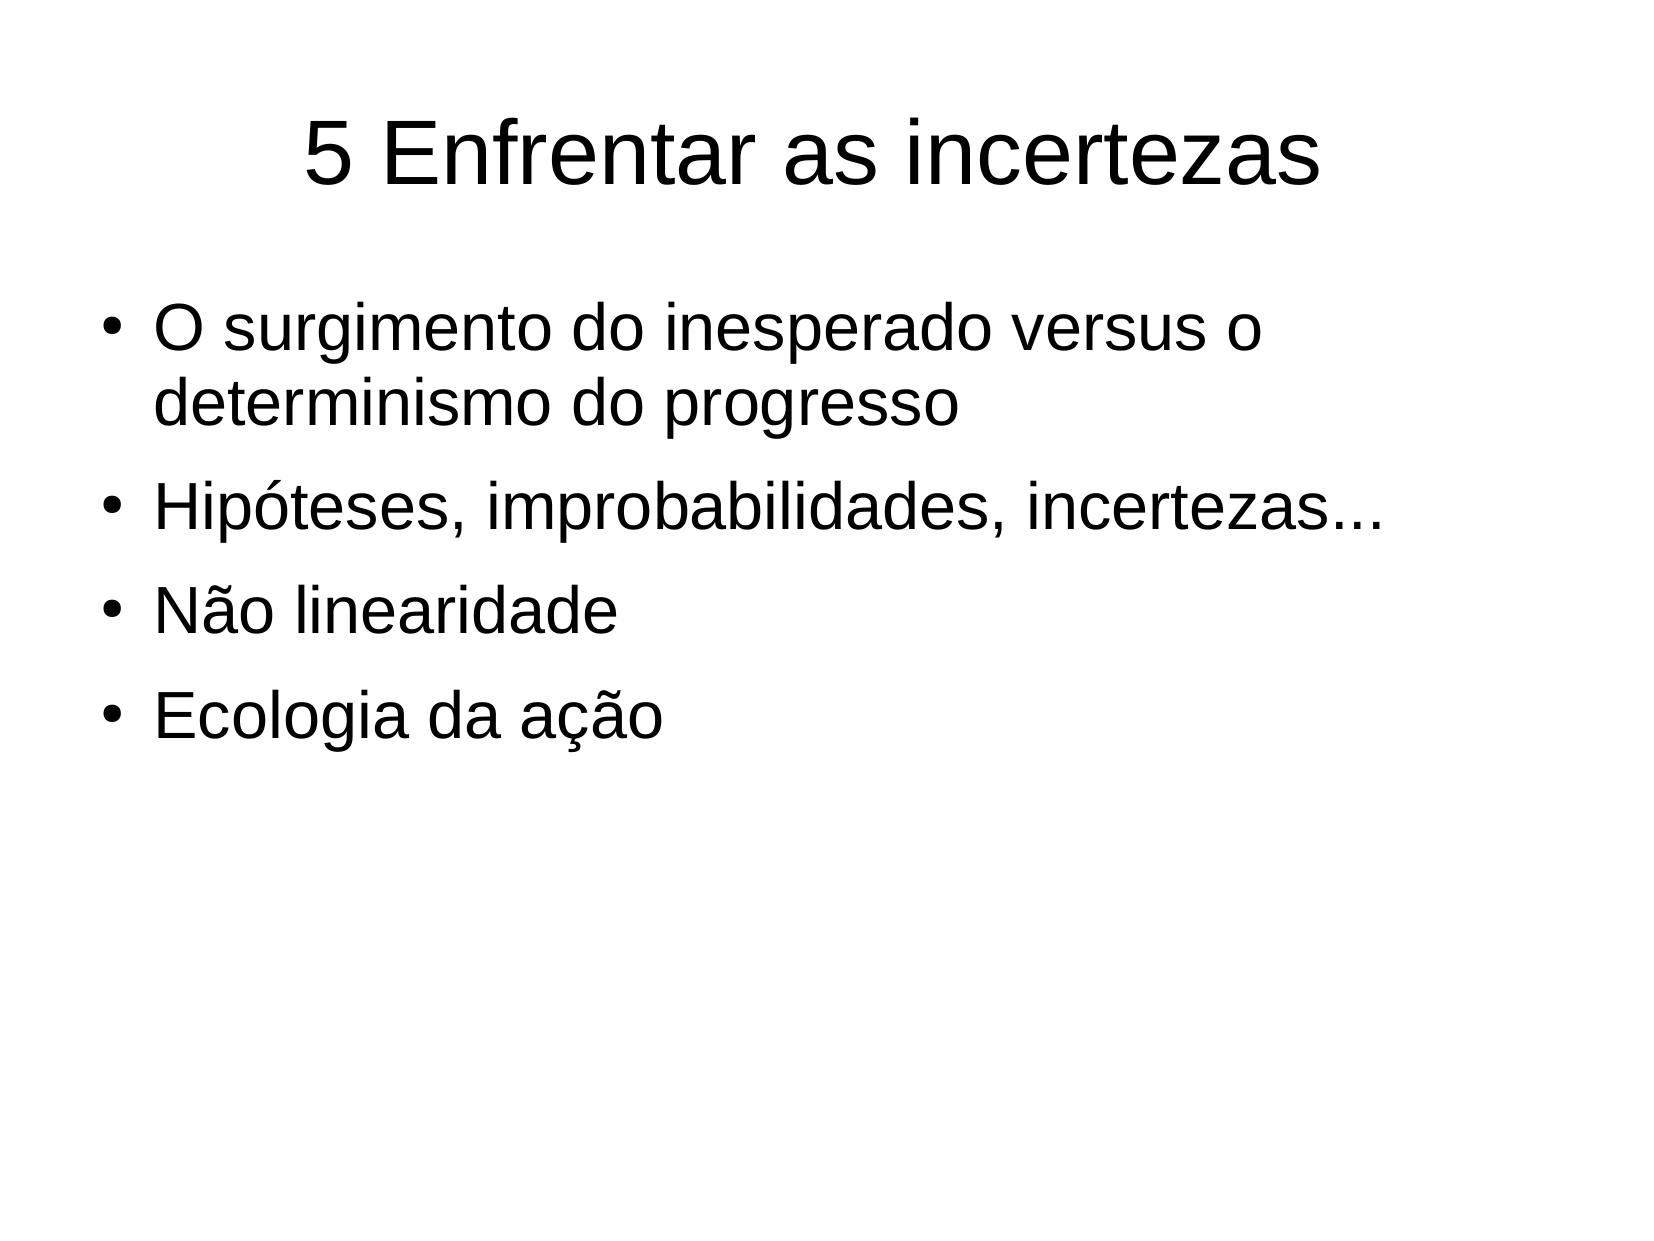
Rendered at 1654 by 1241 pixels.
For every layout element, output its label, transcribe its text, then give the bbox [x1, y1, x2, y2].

title 5 Enfrentar as incertezas [82, 49, 1571, 257]
list O surgimento do inesperado versus o determinismo do progresso Hipóteses, improbabilidades, incertezas... Não linearidade Ecologia da ação [82, 290, 1571, 1010]
